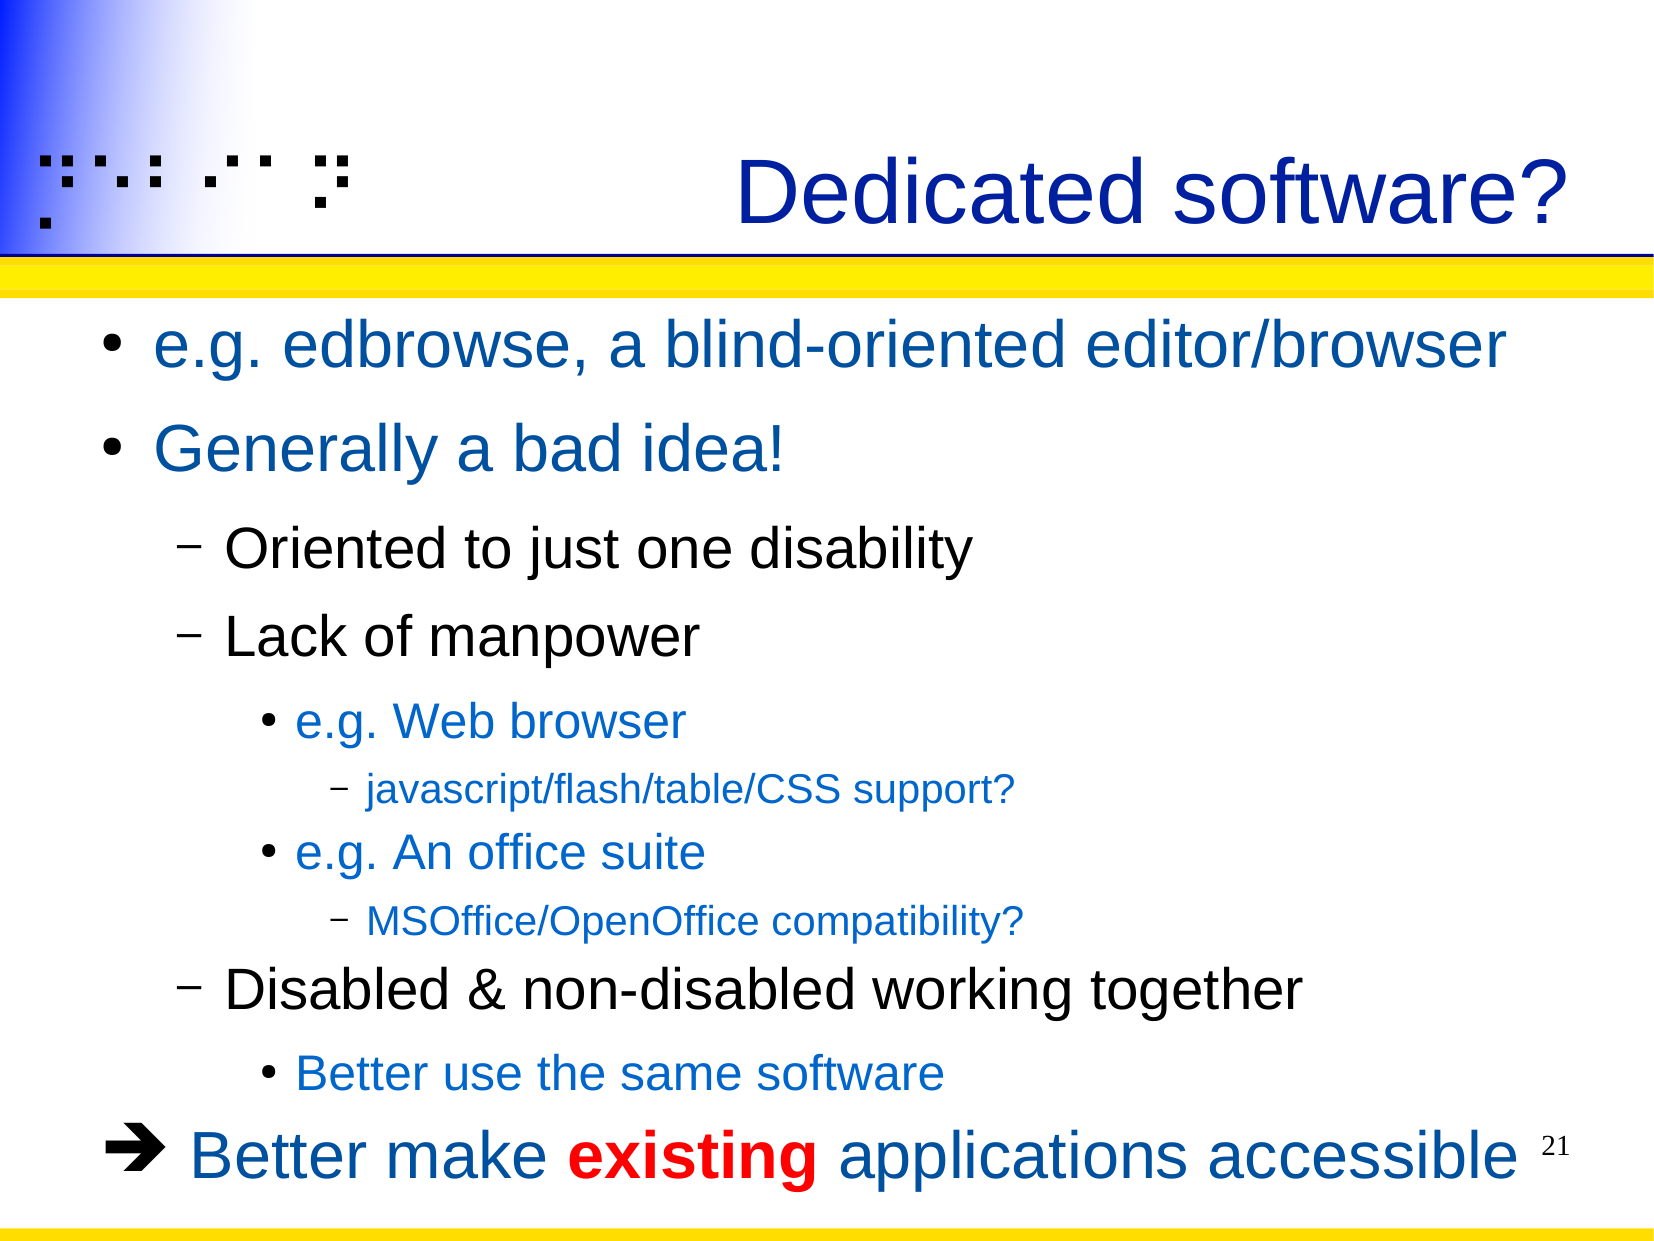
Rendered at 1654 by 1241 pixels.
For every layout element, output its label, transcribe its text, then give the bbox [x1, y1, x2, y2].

list e.g. edbrowse, a blind-oriented editor/browser Generally a bad idea! Oriented to just one disability Lack of manpower e.g. Web browser javascript/flash/table/CSS support? e.g. An office suite MSOffice/OpenOffice compatibility? Disabled & non-disabled working together Better use the same software Better make existing applications accessible [82, 307, 1571, 1194]
title Dedicated software? [372, 126, 1571, 257]
